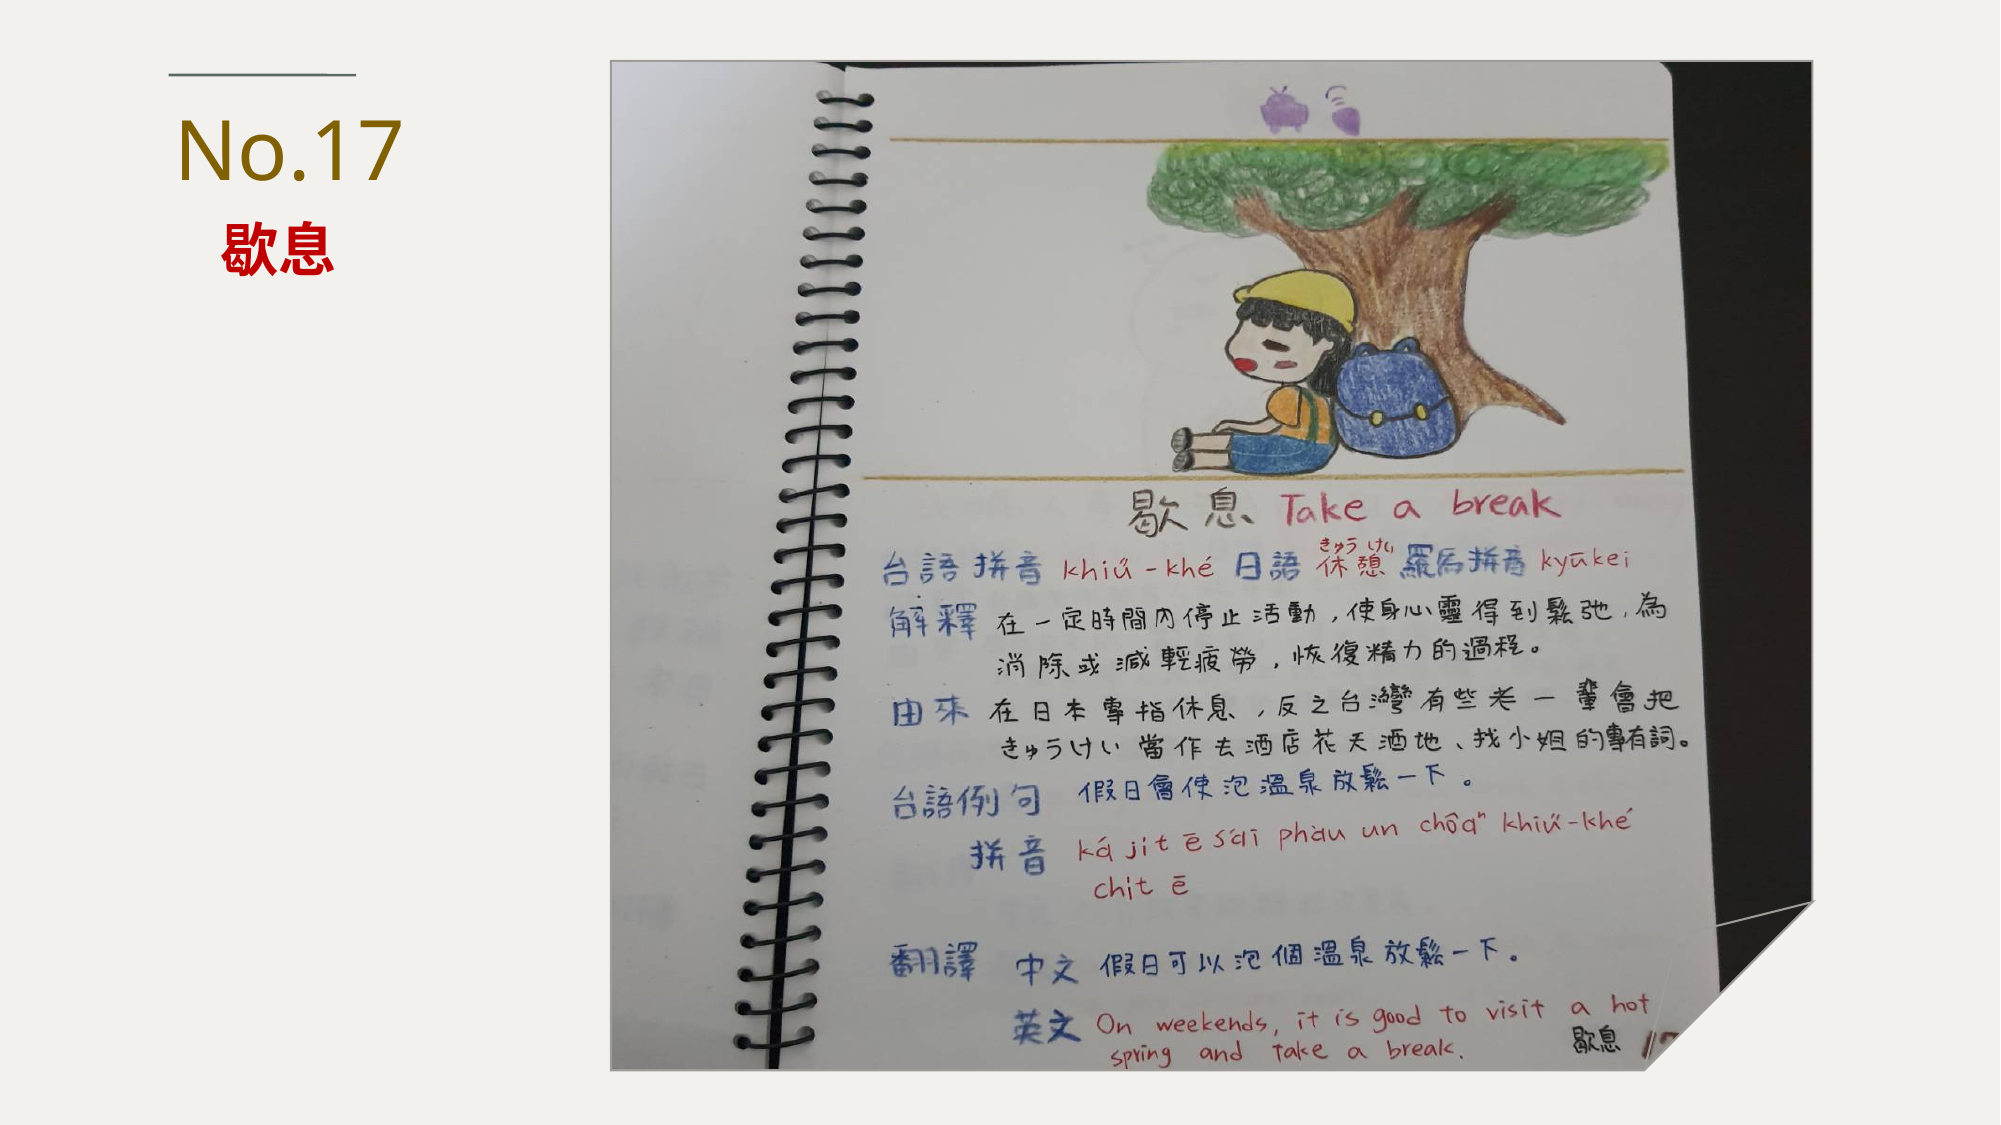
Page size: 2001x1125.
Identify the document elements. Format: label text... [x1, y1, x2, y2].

text_box [610, 60, 1813, 1071]
text_box No.17 [159, 90, 524, 205]
text_box 歇息 [205, 206, 366, 291]
